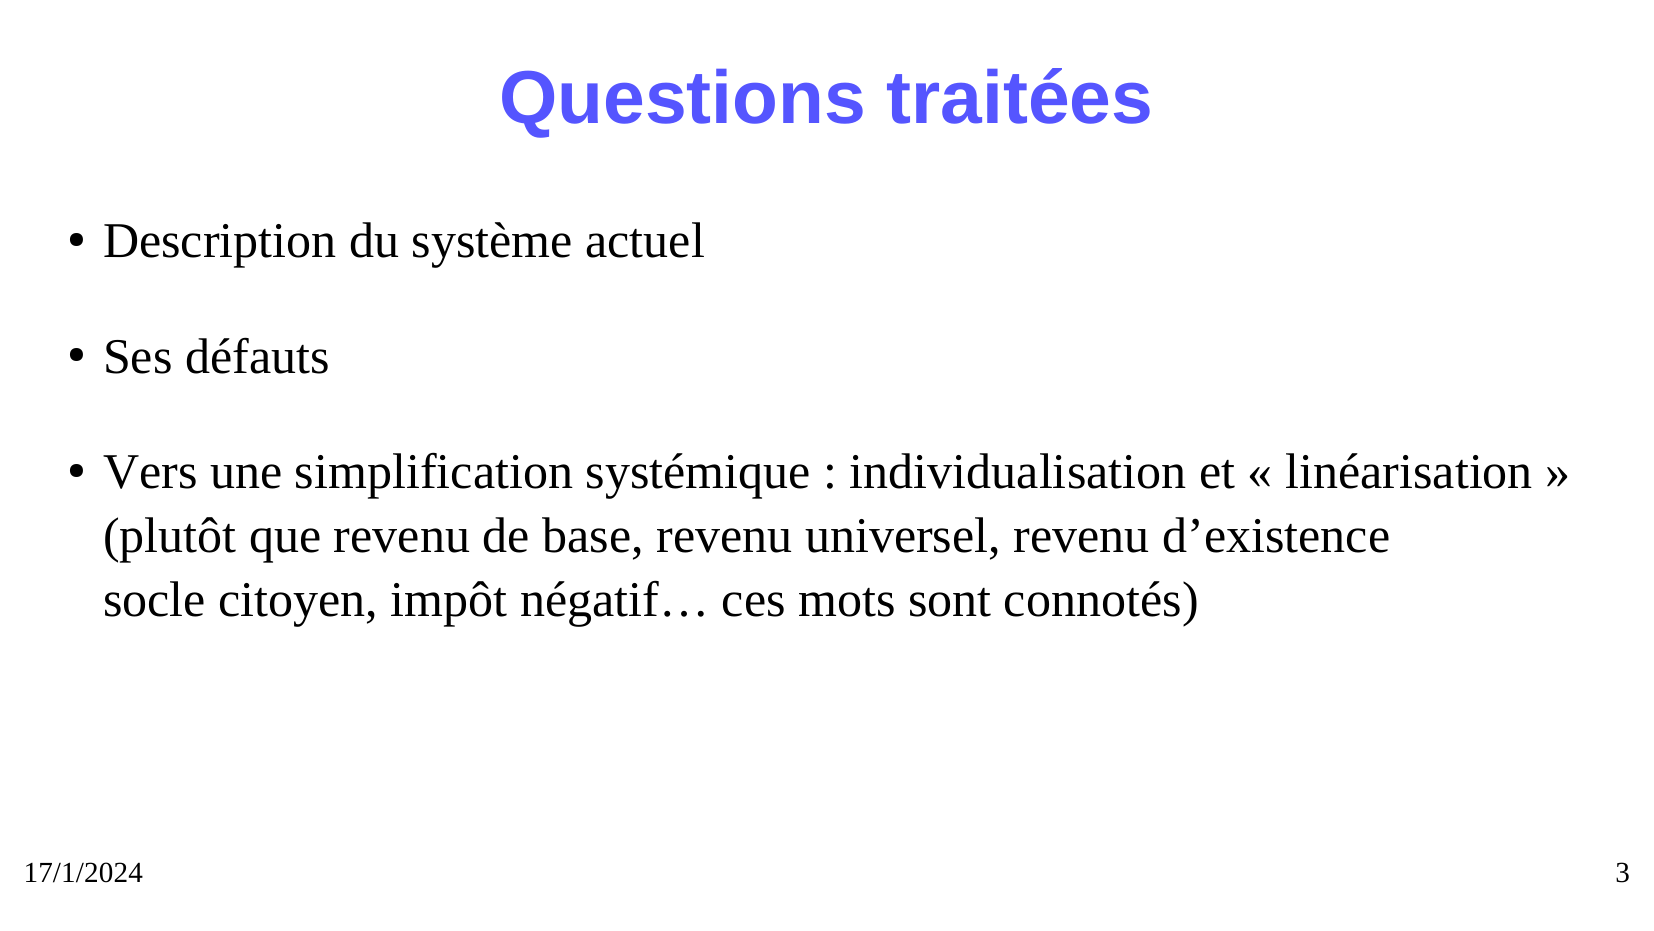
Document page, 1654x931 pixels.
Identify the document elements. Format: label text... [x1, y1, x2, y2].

text_box Description du système actuel Ses défauts Vers une simplification systémique : individualisation et « linéarisation » (plutôt que revenu de base, revenu universel, revenu d’existence socle citoyen, impôt négatif… ces mots sont connotés) [67, 205, 1586, 627]
title Questions traitées [82, 39, 1571, 142]
